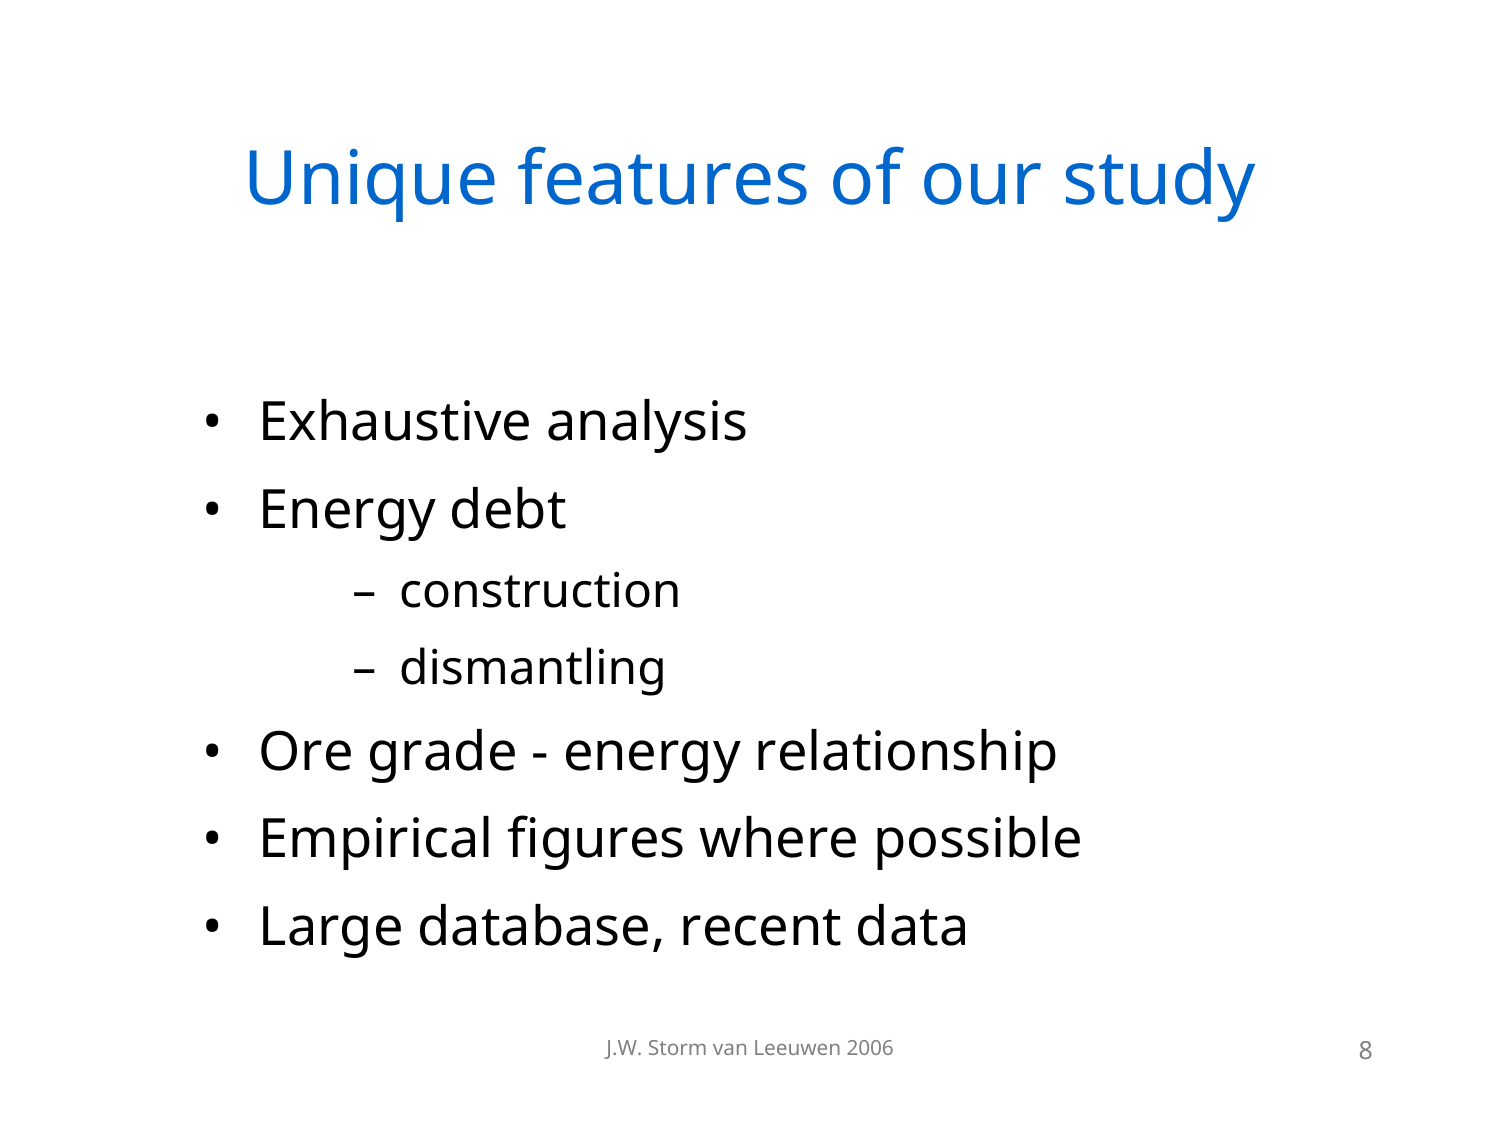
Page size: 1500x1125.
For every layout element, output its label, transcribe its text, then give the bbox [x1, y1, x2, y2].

list Exhaustive analysis Energy debt construction dismantling Ore grade - energy relationship Empirical figures where possible Large database, recent data [187, 374, 1388, 1000]
title Unique features of our study [112, 99, 1388, 251]
